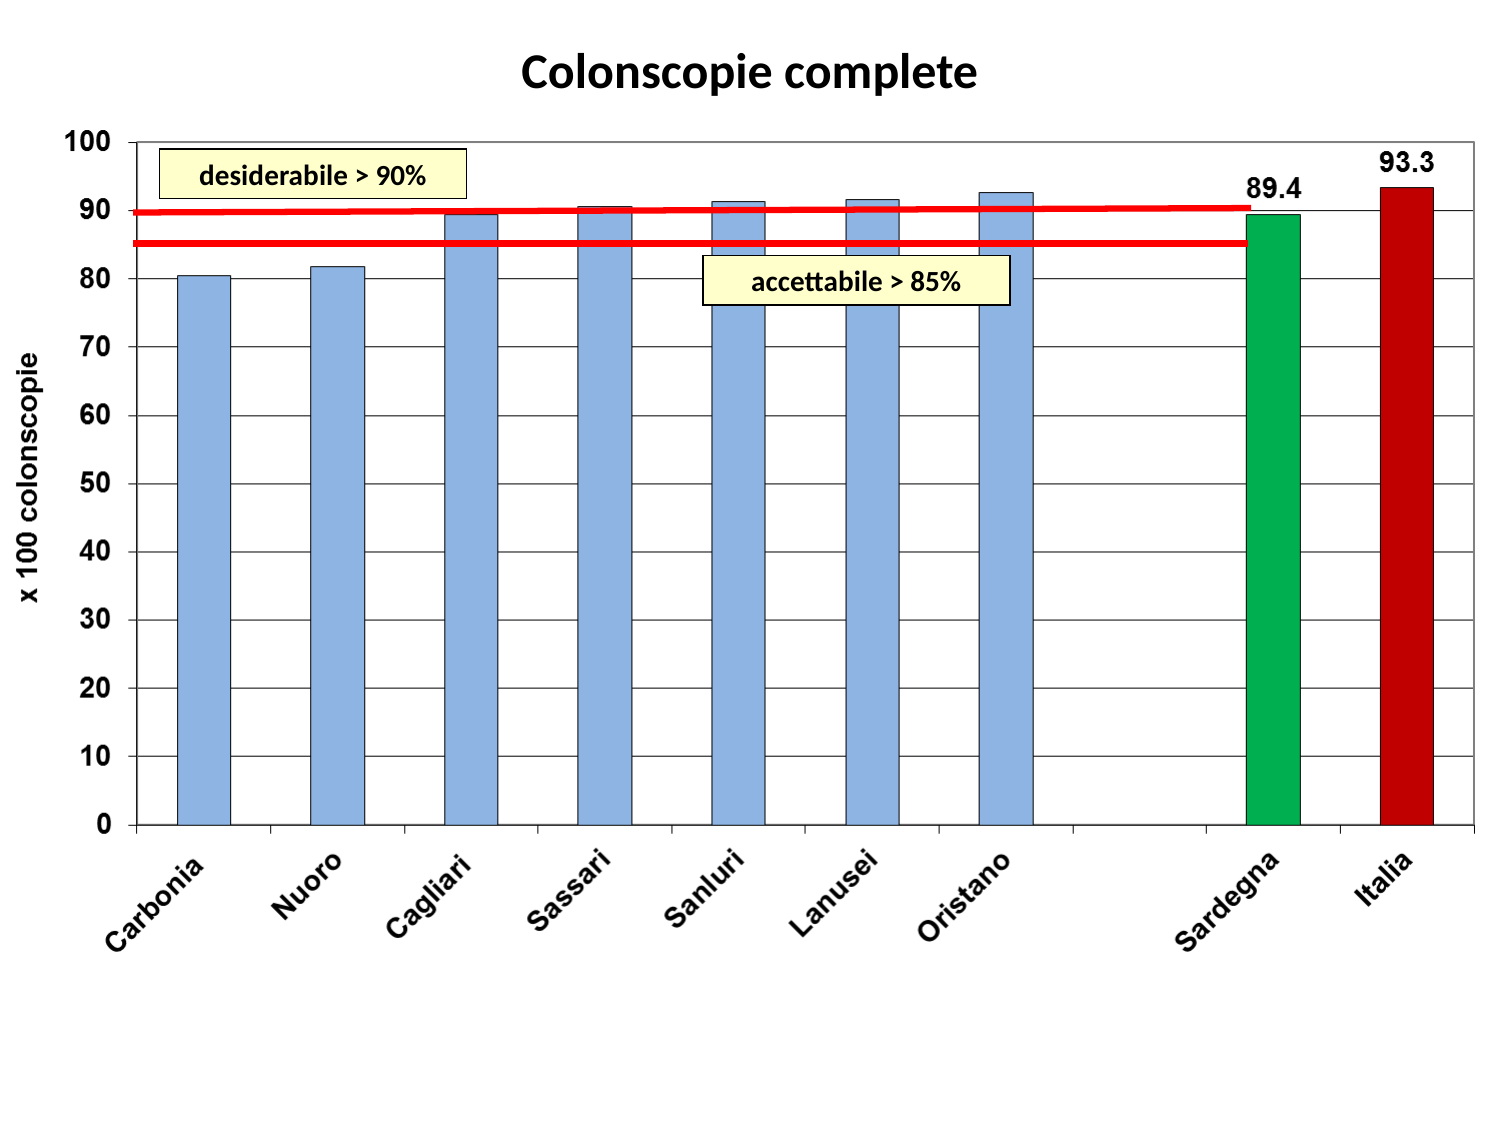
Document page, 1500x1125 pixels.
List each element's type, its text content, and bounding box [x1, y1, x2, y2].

text_box Colonscopie complete [0, 30, 1500, 106]
text_box desiderabile > 90% [159, 148, 467, 199]
picture [0, 106, 1500, 1024]
text_box accettabile > 85% [702, 255, 1010, 306]
